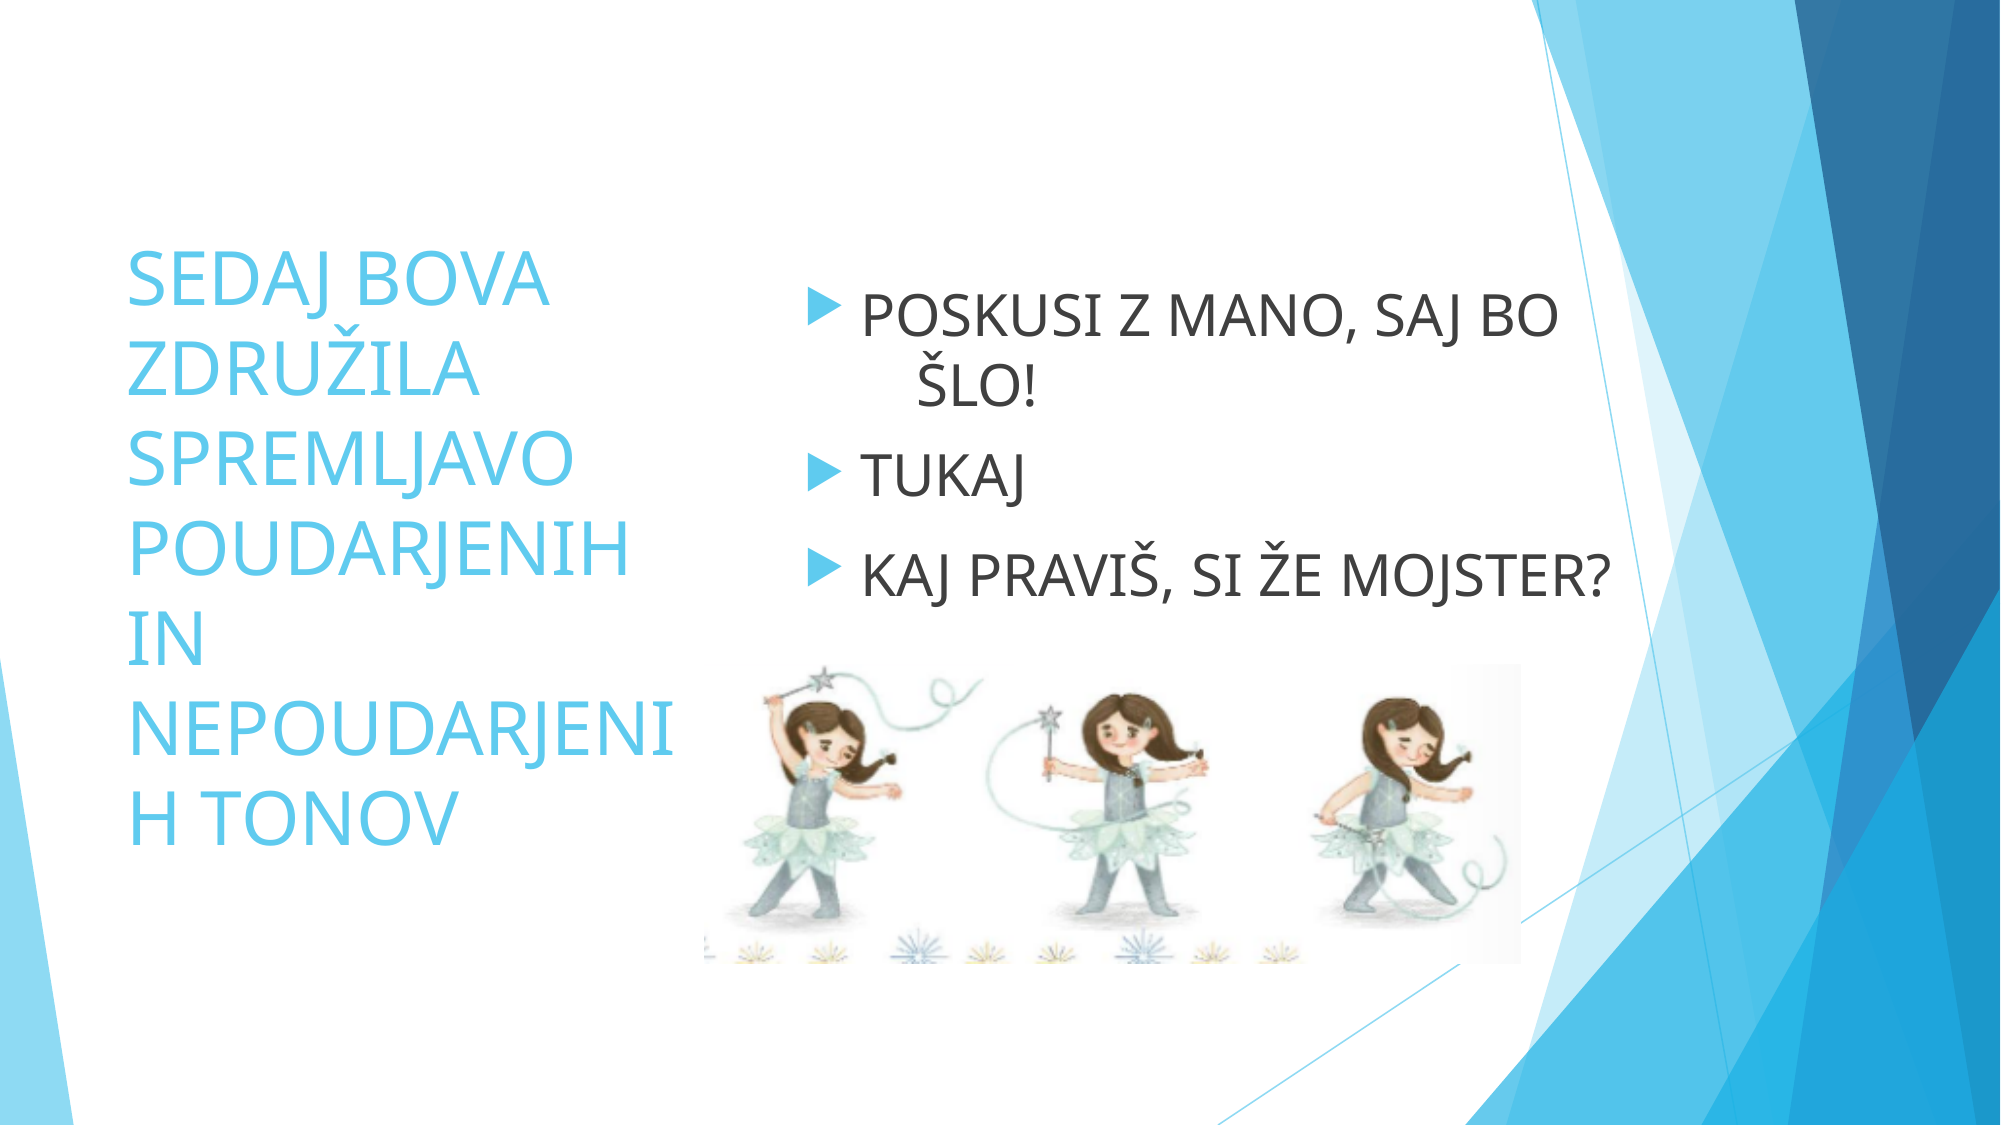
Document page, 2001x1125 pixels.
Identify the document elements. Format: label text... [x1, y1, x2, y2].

list POSKUSI Z MANO, SAJ BO ŠLO! TUKAJ KAJ PRAVIŠ, SI ŽE MOJSTER? [788, 270, 1673, 637]
title SEDAJ BOVA ZDRUŽILA SPREMLJAVO POUDARJENIH IN NEPOUDARJENIH TONOV [111, 99, 705, 992]
picture [704, 664, 1521, 964]
